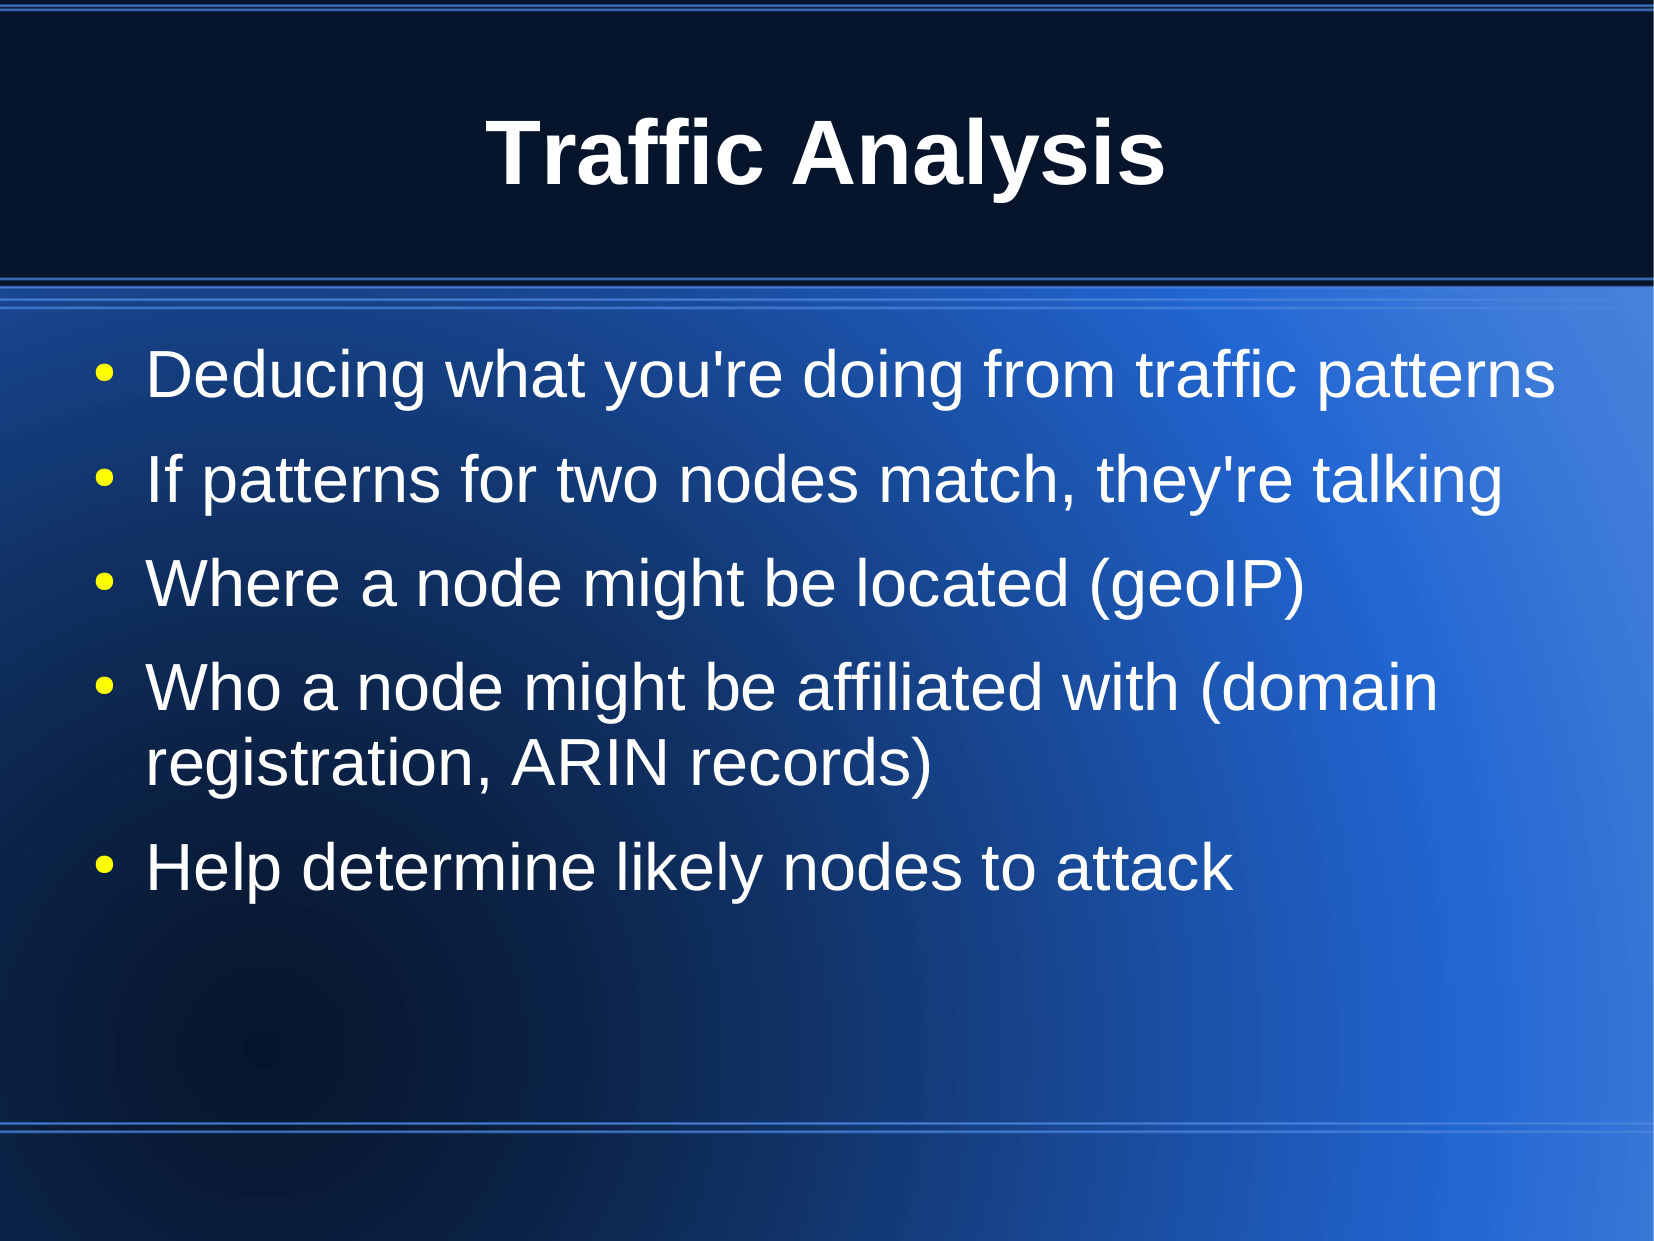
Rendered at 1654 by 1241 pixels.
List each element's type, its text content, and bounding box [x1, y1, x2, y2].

title Traffic Analysis [82, 56, 1571, 250]
picture [0, 0, 1654, 1241]
list Deducing what you're doing from traffic patterns If patterns for two nodes match, they're talking Where a node might be located (geoIP) Who a node might be affiliated with (domain registration, ARIN records) Help determine likely nodes to attack [75, 337, 1564, 1126]
